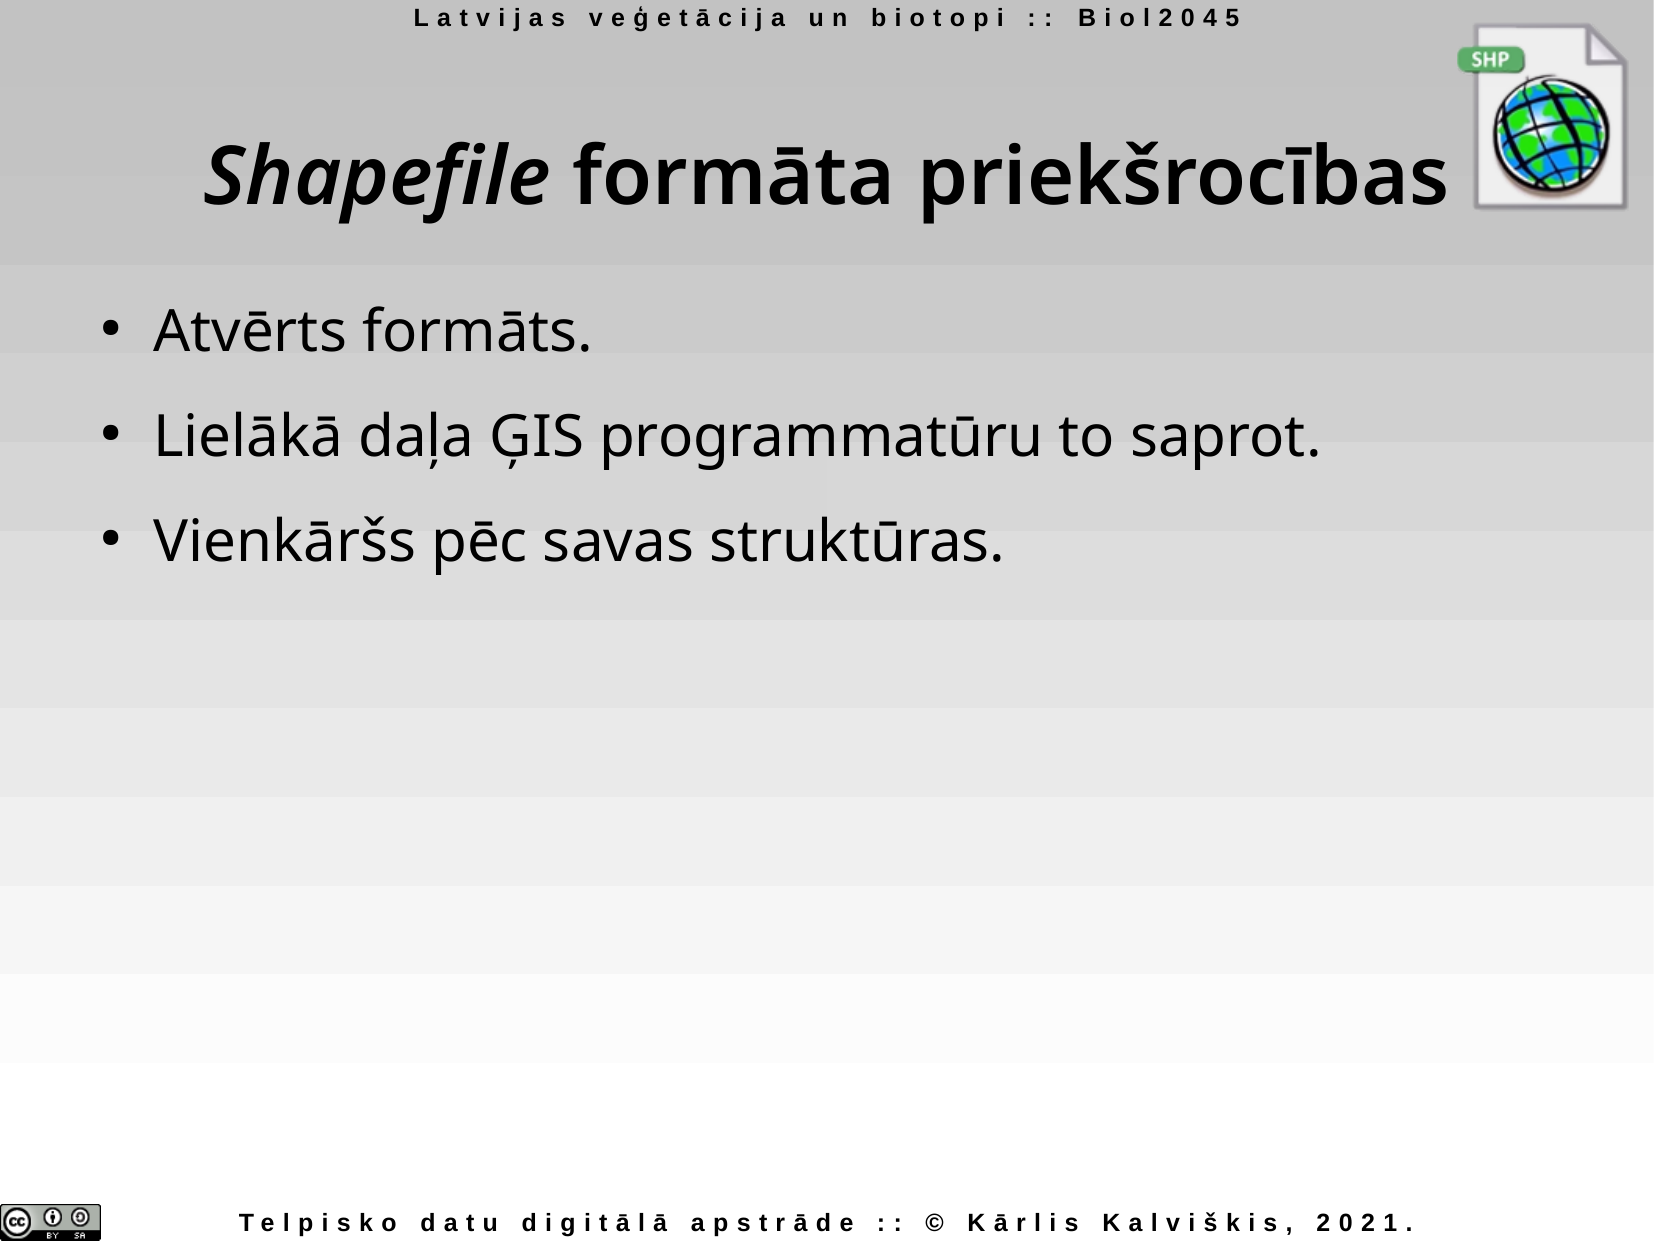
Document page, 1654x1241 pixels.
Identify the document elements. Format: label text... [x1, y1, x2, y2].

list Atvērts formāts. Lielākā daļa ĢIS programmatūru to saprot. Vienkāršs pēc savas struktūras. [82, 289, 1571, 1098]
title Shapefile formāta priekšrocības [29, 56, 1625, 289]
picture [0, 0, 1654, 1241]
